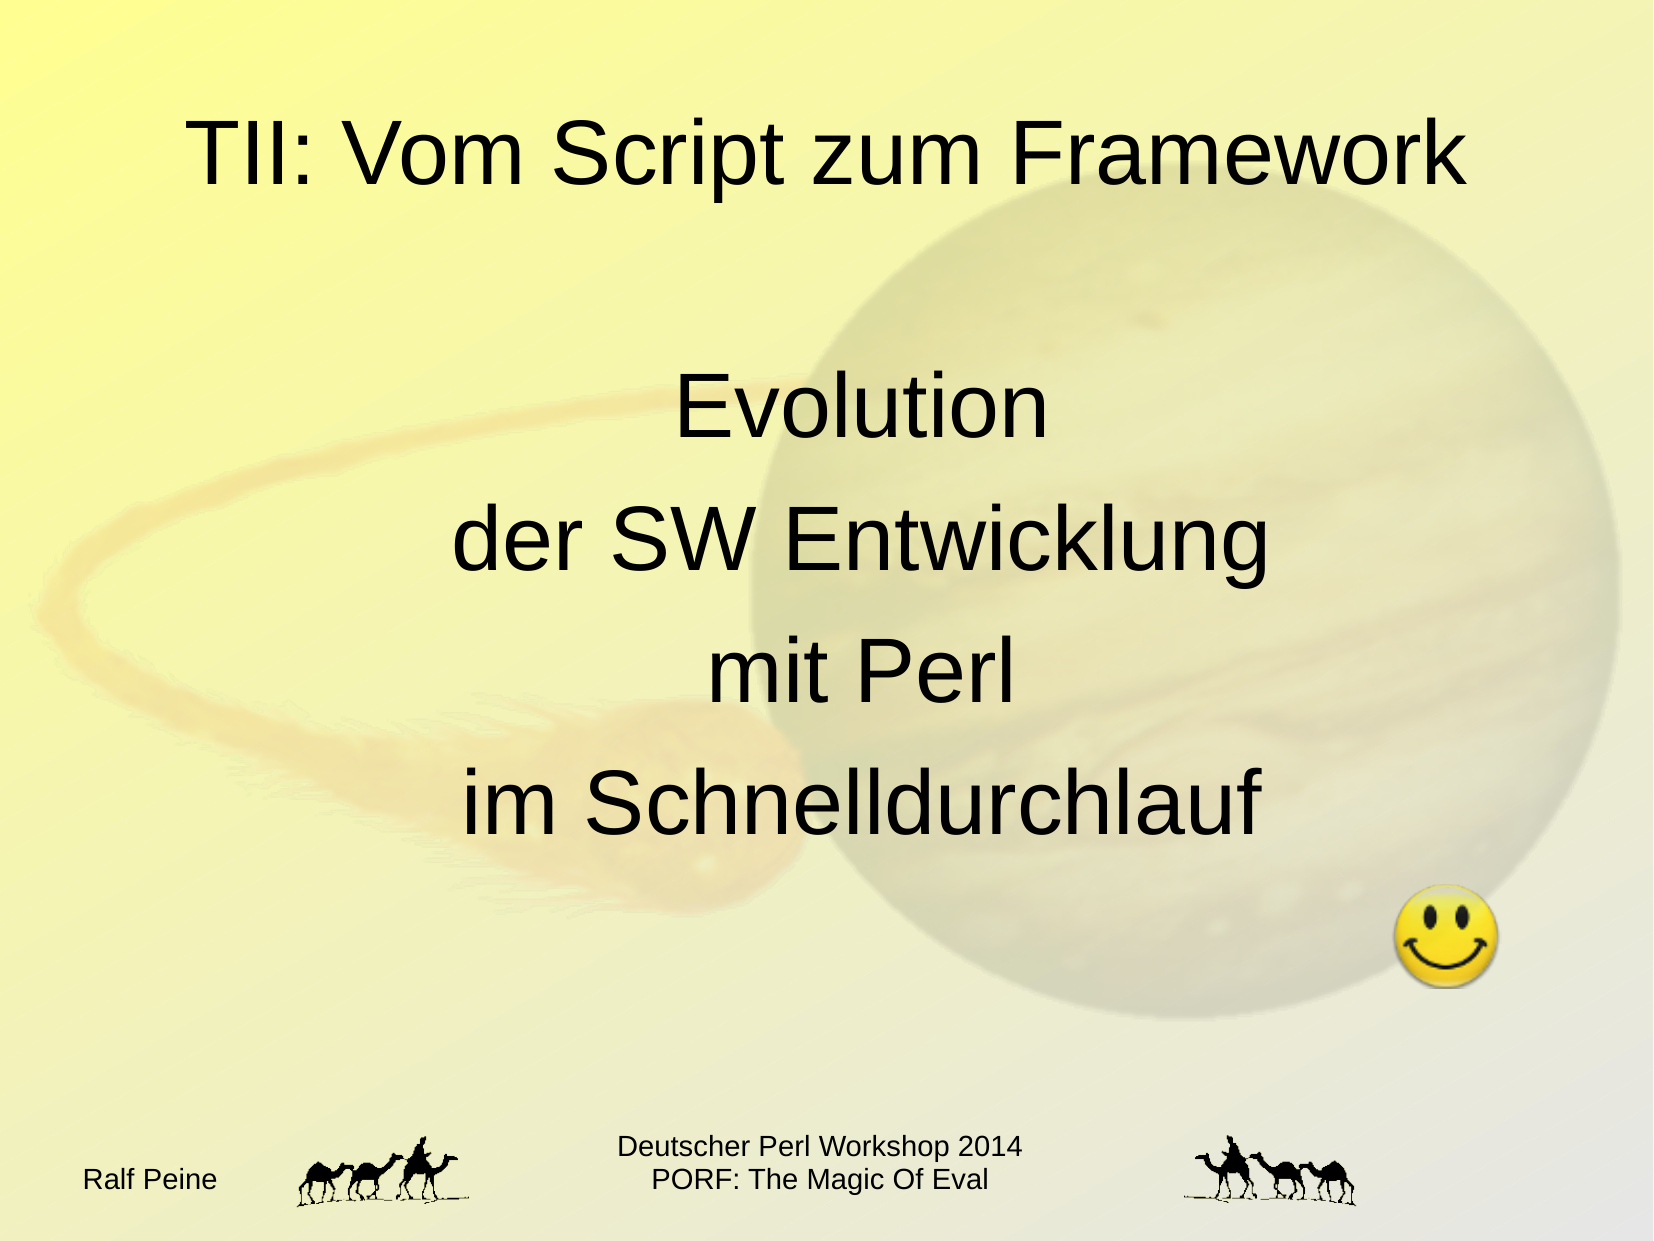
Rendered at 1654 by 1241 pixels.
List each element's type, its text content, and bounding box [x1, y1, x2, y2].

picture [291, 1134, 469, 1214]
title TII: Vom Script zum Framework [82, 49, 1571, 257]
list Evolution der SW Entwicklung mit Perl im Schnelldurchlauf [370, 355, 1284, 886]
picture [3, 138, 1654, 1054]
picture [1184, 1133, 1362, 1213]
